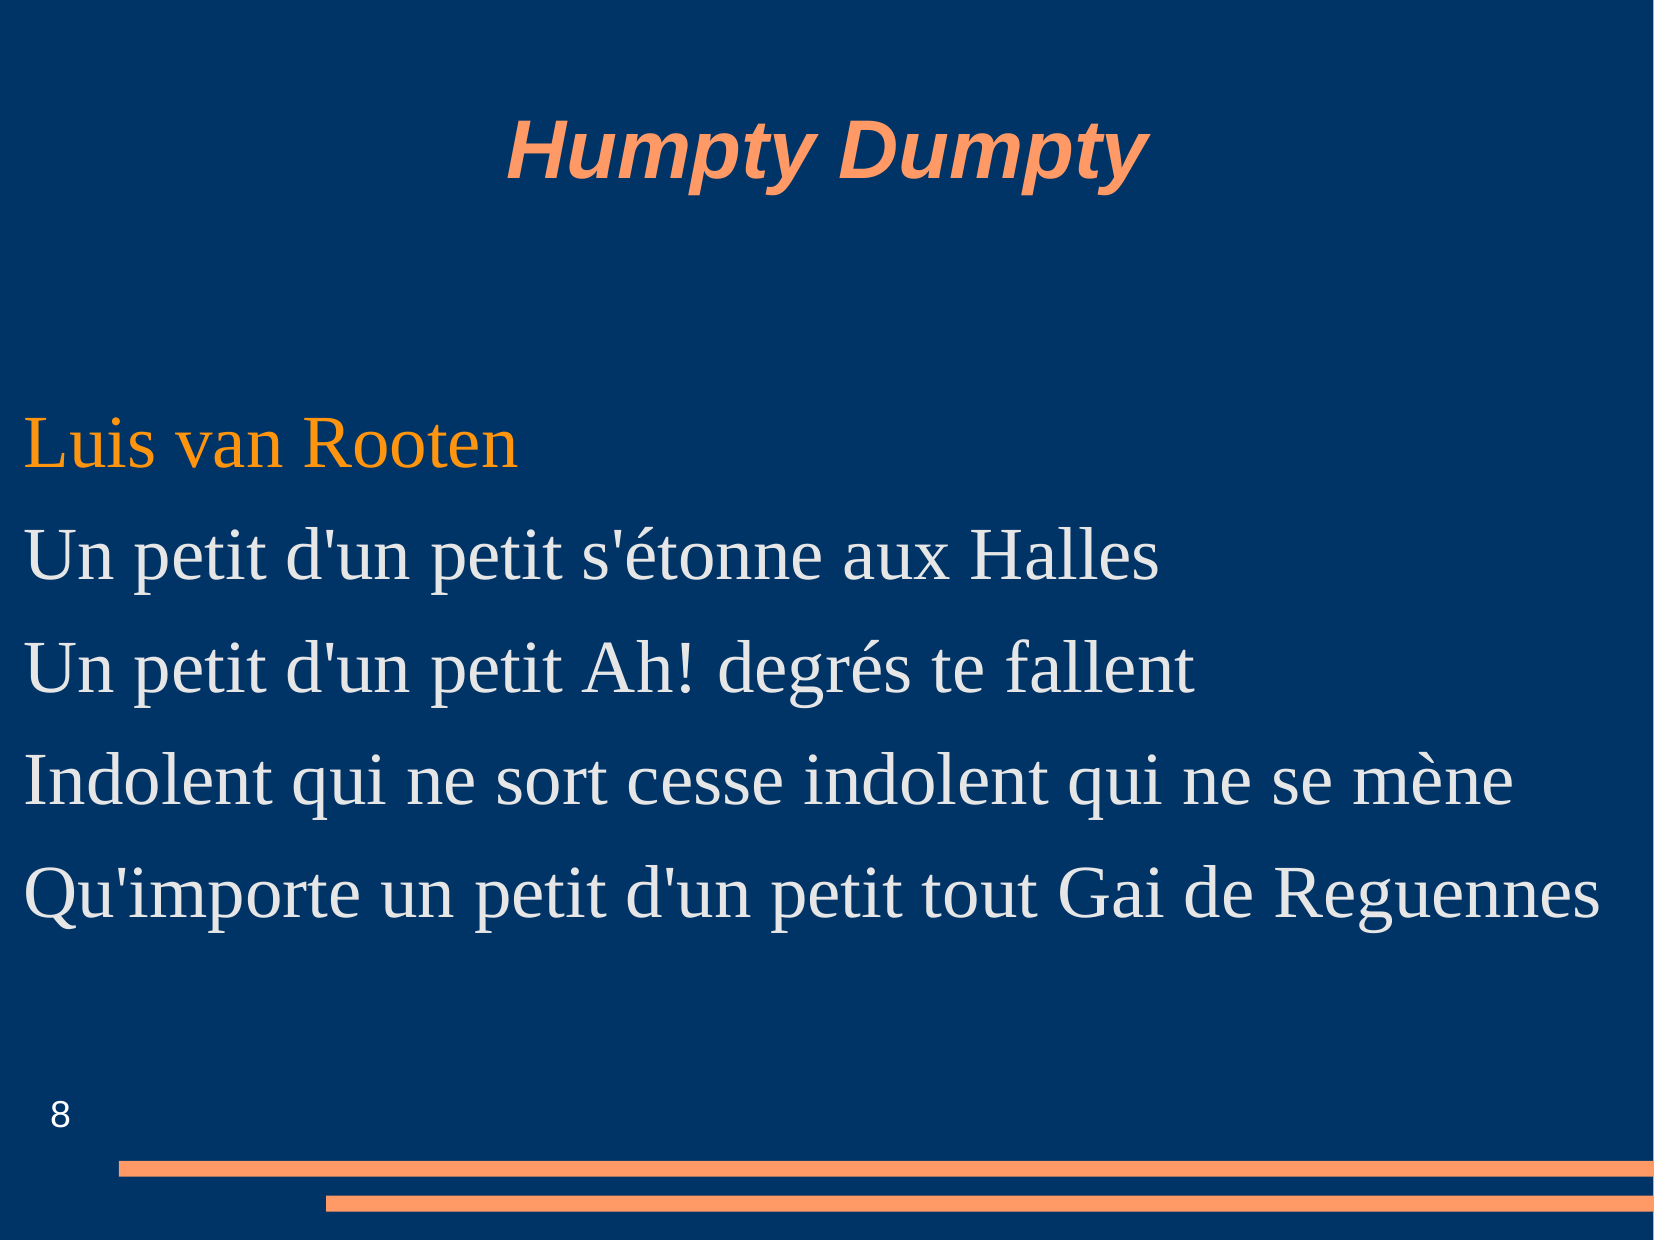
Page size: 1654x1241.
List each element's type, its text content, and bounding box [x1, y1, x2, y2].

list Luis van Rooten Un petit d'un petit s'étonne aux Halles Un petit d'un petit Ah! degrés te fallent Indolent qui ne sort cesse indolent qui ne se mène Qu'importe un petit d'un petit tout Gai de Reguennes [23, 400, 1630, 1213]
title Humpty Dumpty [121, 46, 1534, 254]
